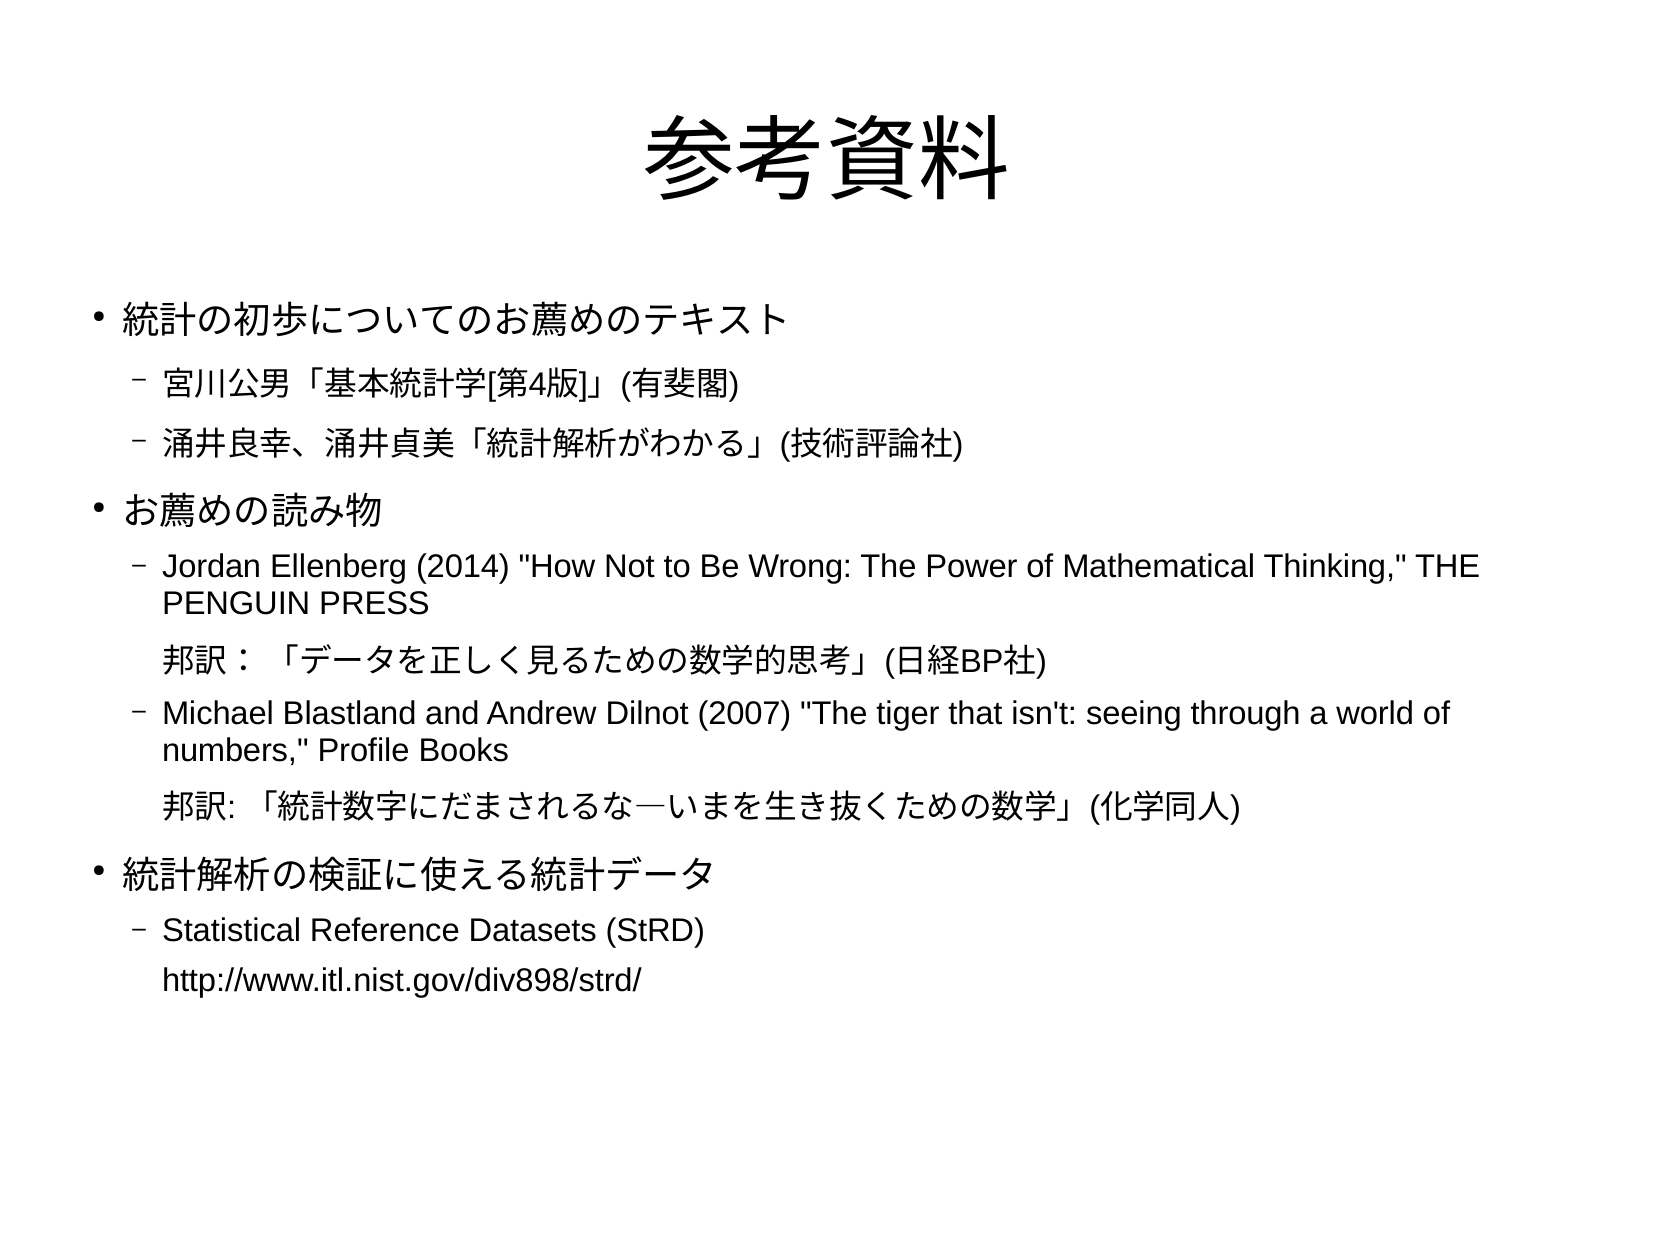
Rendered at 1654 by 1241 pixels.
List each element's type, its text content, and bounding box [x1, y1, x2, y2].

title 参考資料 [82, 49, 1571, 257]
list 統計の初歩についてのお薦めのテキスト 宮川公男「基本統計学[第4版]」(有斐閣) 涌井良幸、涌井貞美「統計解析がわかる」(技術評論社) お薦めの読み物 Jordan Ellenberg (2014) "How Not to Be Wrong: The Power of Mathematical Thinking," THE PENGUIN PRESS 邦訳： 「データを正しく見るための数学的思考」(日経BP社) Michael Blastland and Andrew Dilnot (2007) "The tiger that isn't: seeing through a world of numbers," Profile Books 邦訳: 「統計数字にだまされるな―いまを生き抜くための数学」(化学同人) 統計解析の検証に使える統計データ Statistical Reference Datasets (StRD) http://www.itl.nist.gov/div898/strd/ [82, 290, 1571, 1010]
